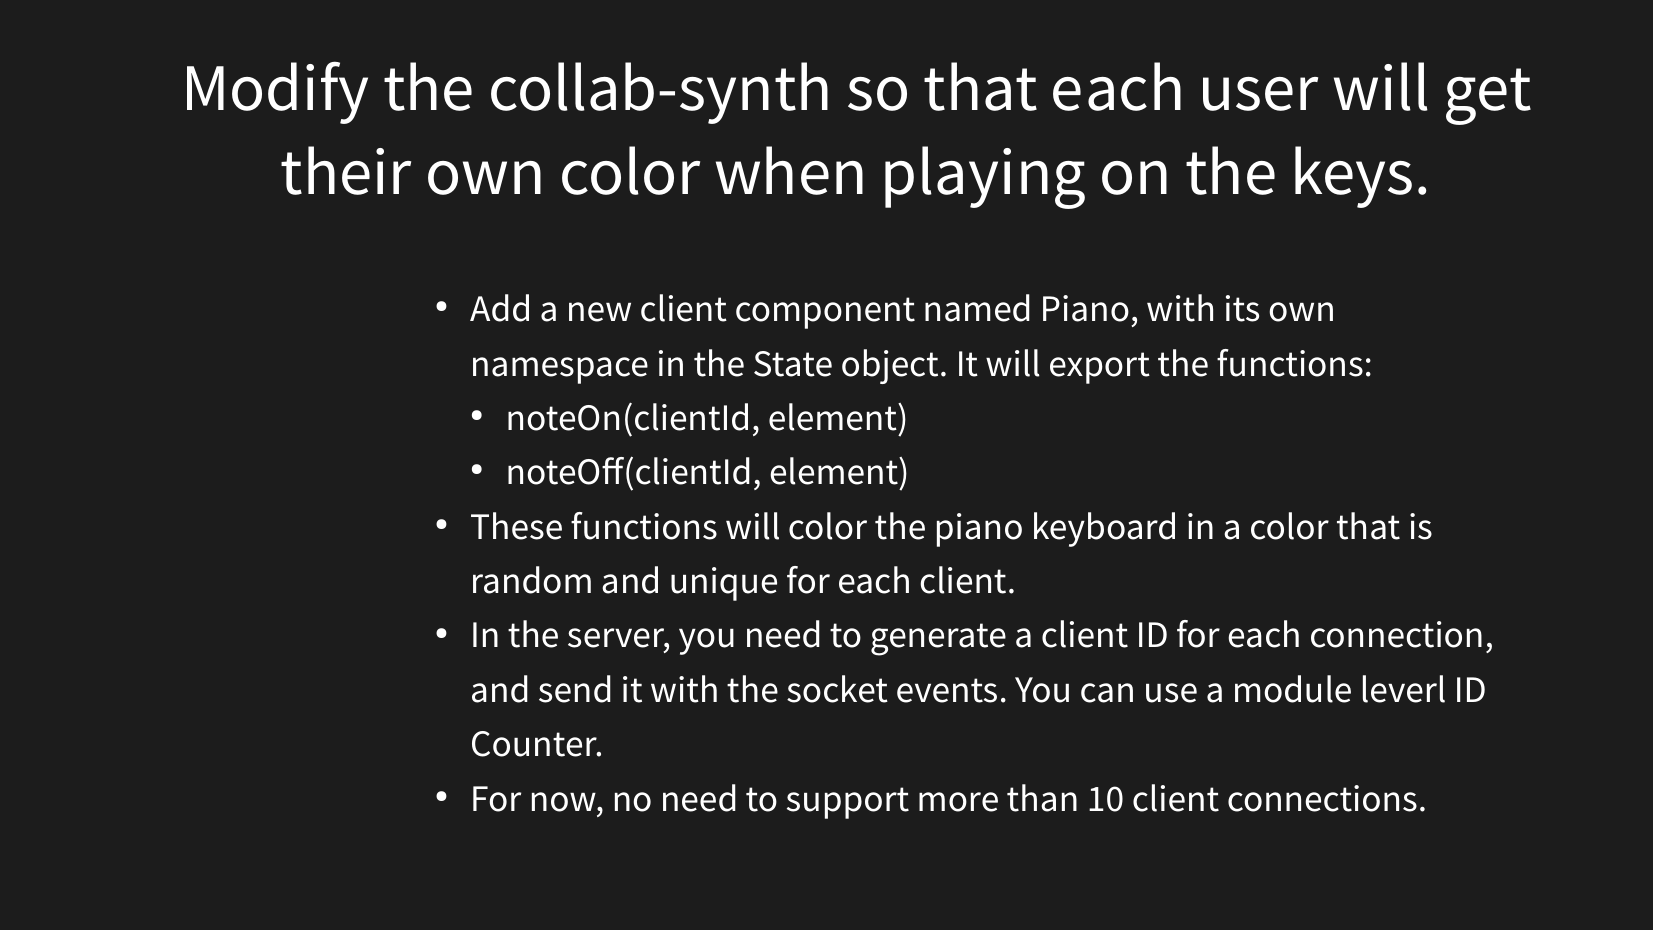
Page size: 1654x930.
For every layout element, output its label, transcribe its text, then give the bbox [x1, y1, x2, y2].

title Modify the collab-synth so that each user will get their own color when playing on the keys. [165, 44, 1549, 214]
text_box Add a new client component named Piano, with its own namespace in the State object. It will export the functions: noteOn(clientId, element) noteOff(clientId, element) These functions will color the piano keyboard in a color that is random and unique for each client. In the server, you need to generate a client ID for each connection, and send it with the socket events. You can use a module leverl ID Counter. For now, no need to support more than 10 client connections. [420, 270, 1516, 829]
